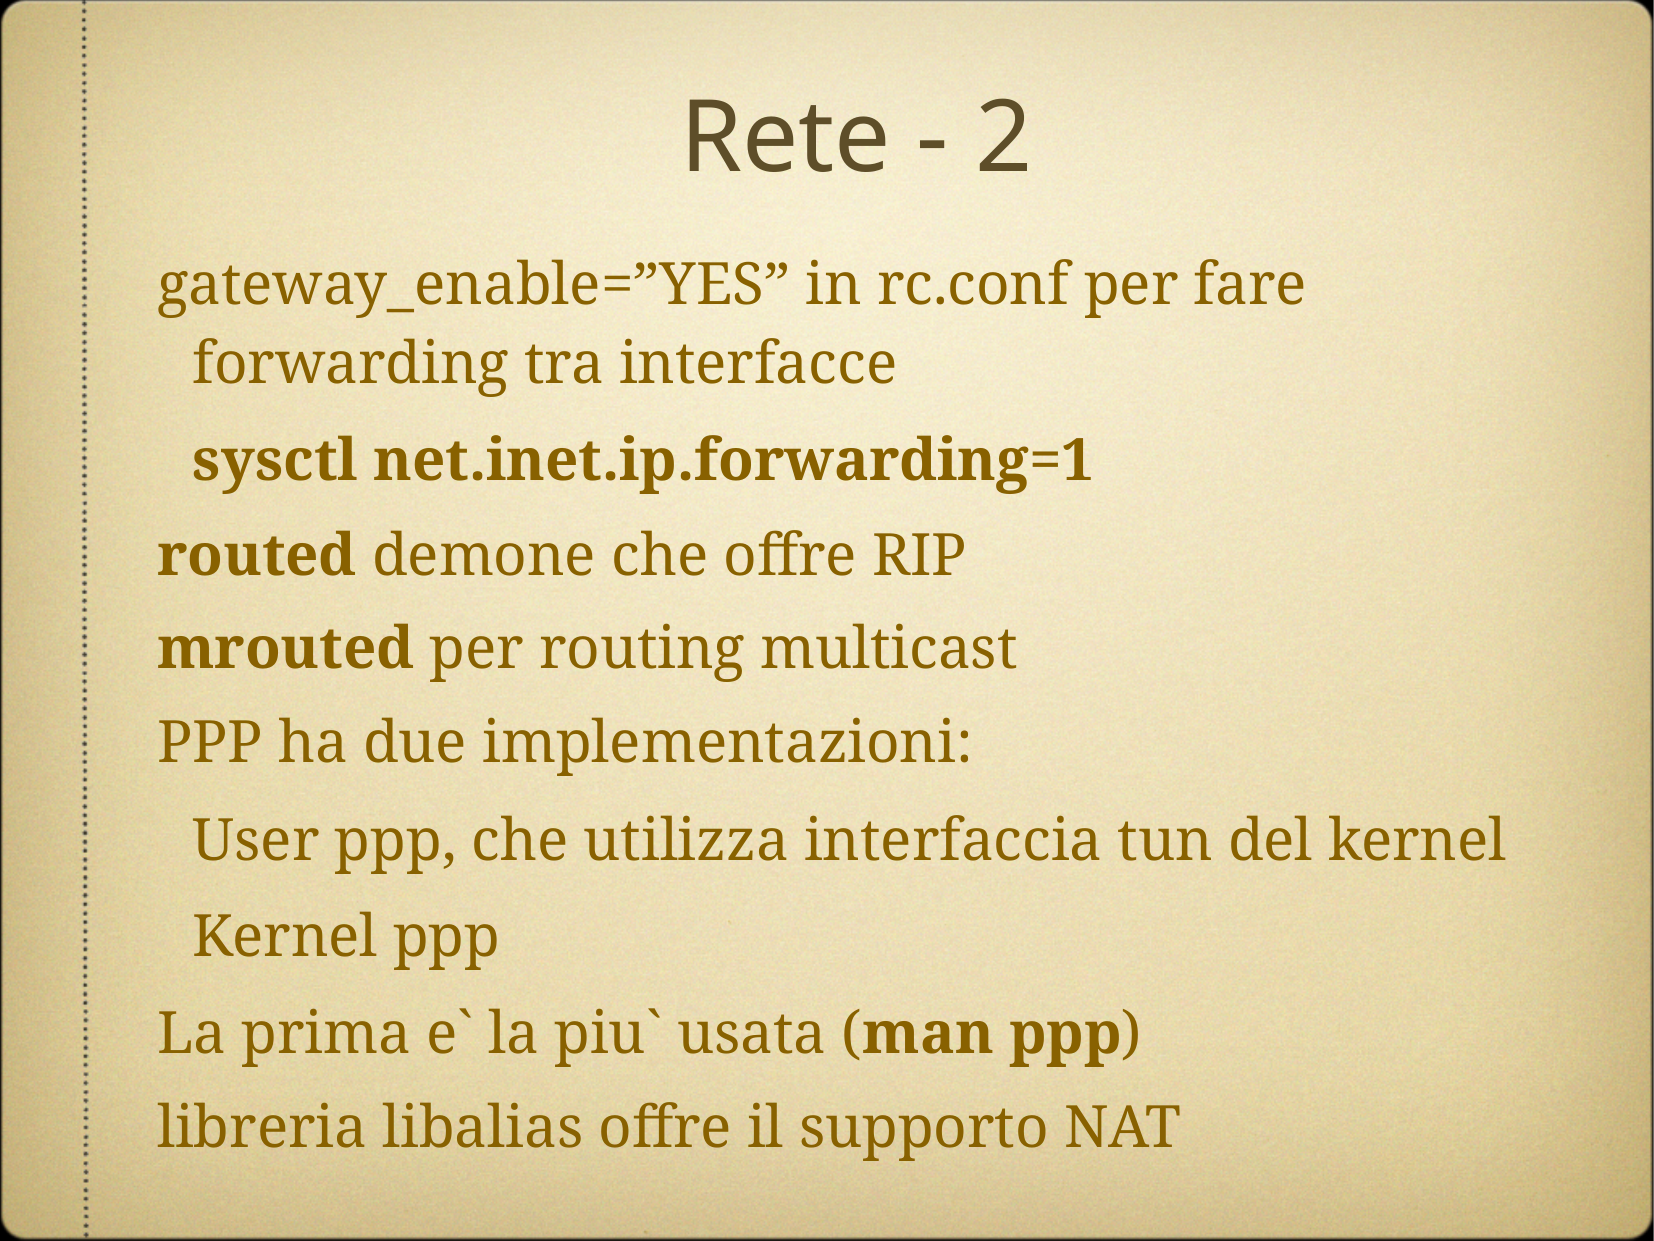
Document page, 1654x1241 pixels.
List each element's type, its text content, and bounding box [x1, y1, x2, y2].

list gateway_enable=”YES” in rc.conf per fare forwarding tra interfacce sysctl net.inet.ip.forwarding=1 routed demone che offre RIP mrouted per routing multicast PPP ha due implementazioni: User ppp, che utilizza interfaccia tun del kernel Kernel ppp La prima e` la piu` usata (man ppp) libreria libalias offre il supporto NAT [121, 242, 1612, 1173]
title Rete - 2 [118, 0, 1595, 265]
picture [0, 0, 1654, 1241]
